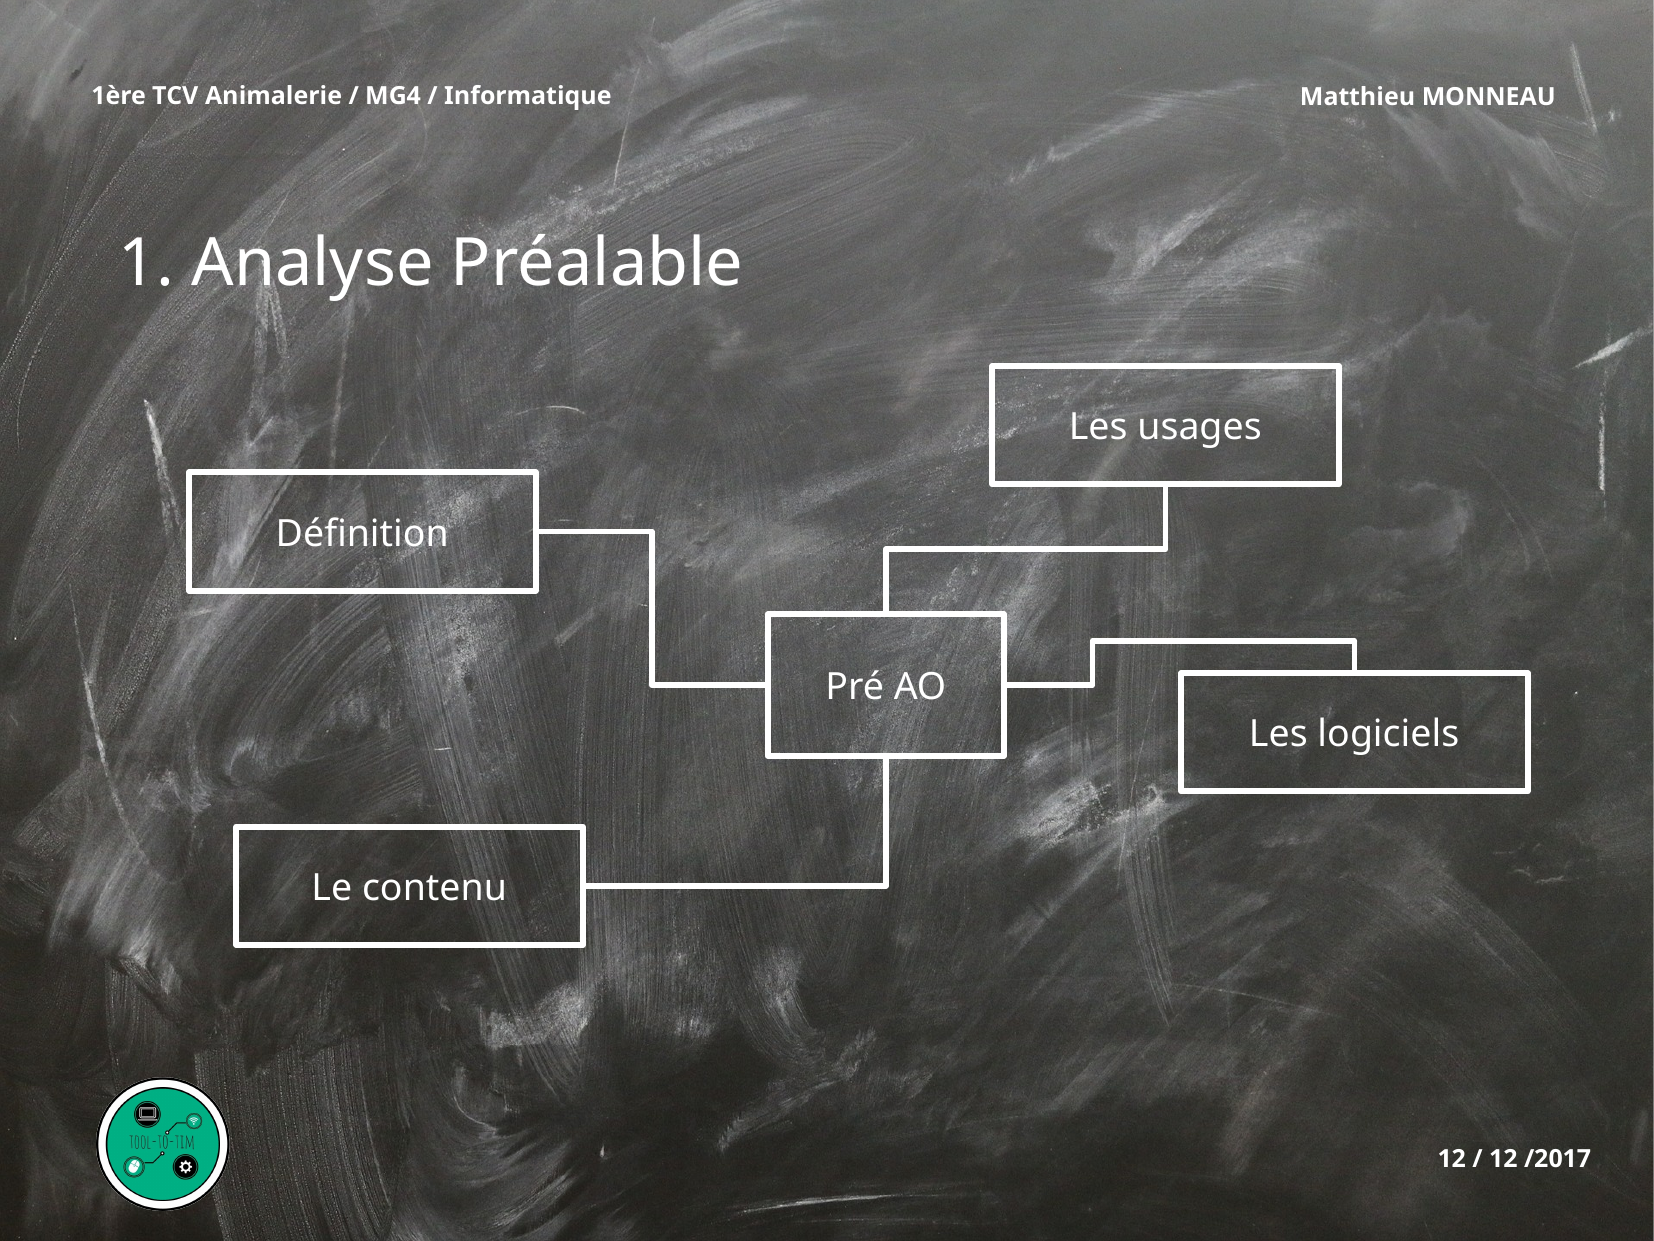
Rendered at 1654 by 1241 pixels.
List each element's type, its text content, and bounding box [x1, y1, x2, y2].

picture [0, 0, 1654, 1241]
text_box Définition [188, 472, 536, 591]
title 1. Analyse Préalable [82, 212, 1571, 306]
text_box Les usages [992, 366, 1339, 485]
text_box Les logiciels [1181, 673, 1528, 792]
text_box Le contenu [236, 826, 583, 945]
text_box Pré AO [767, 614, 1004, 756]
